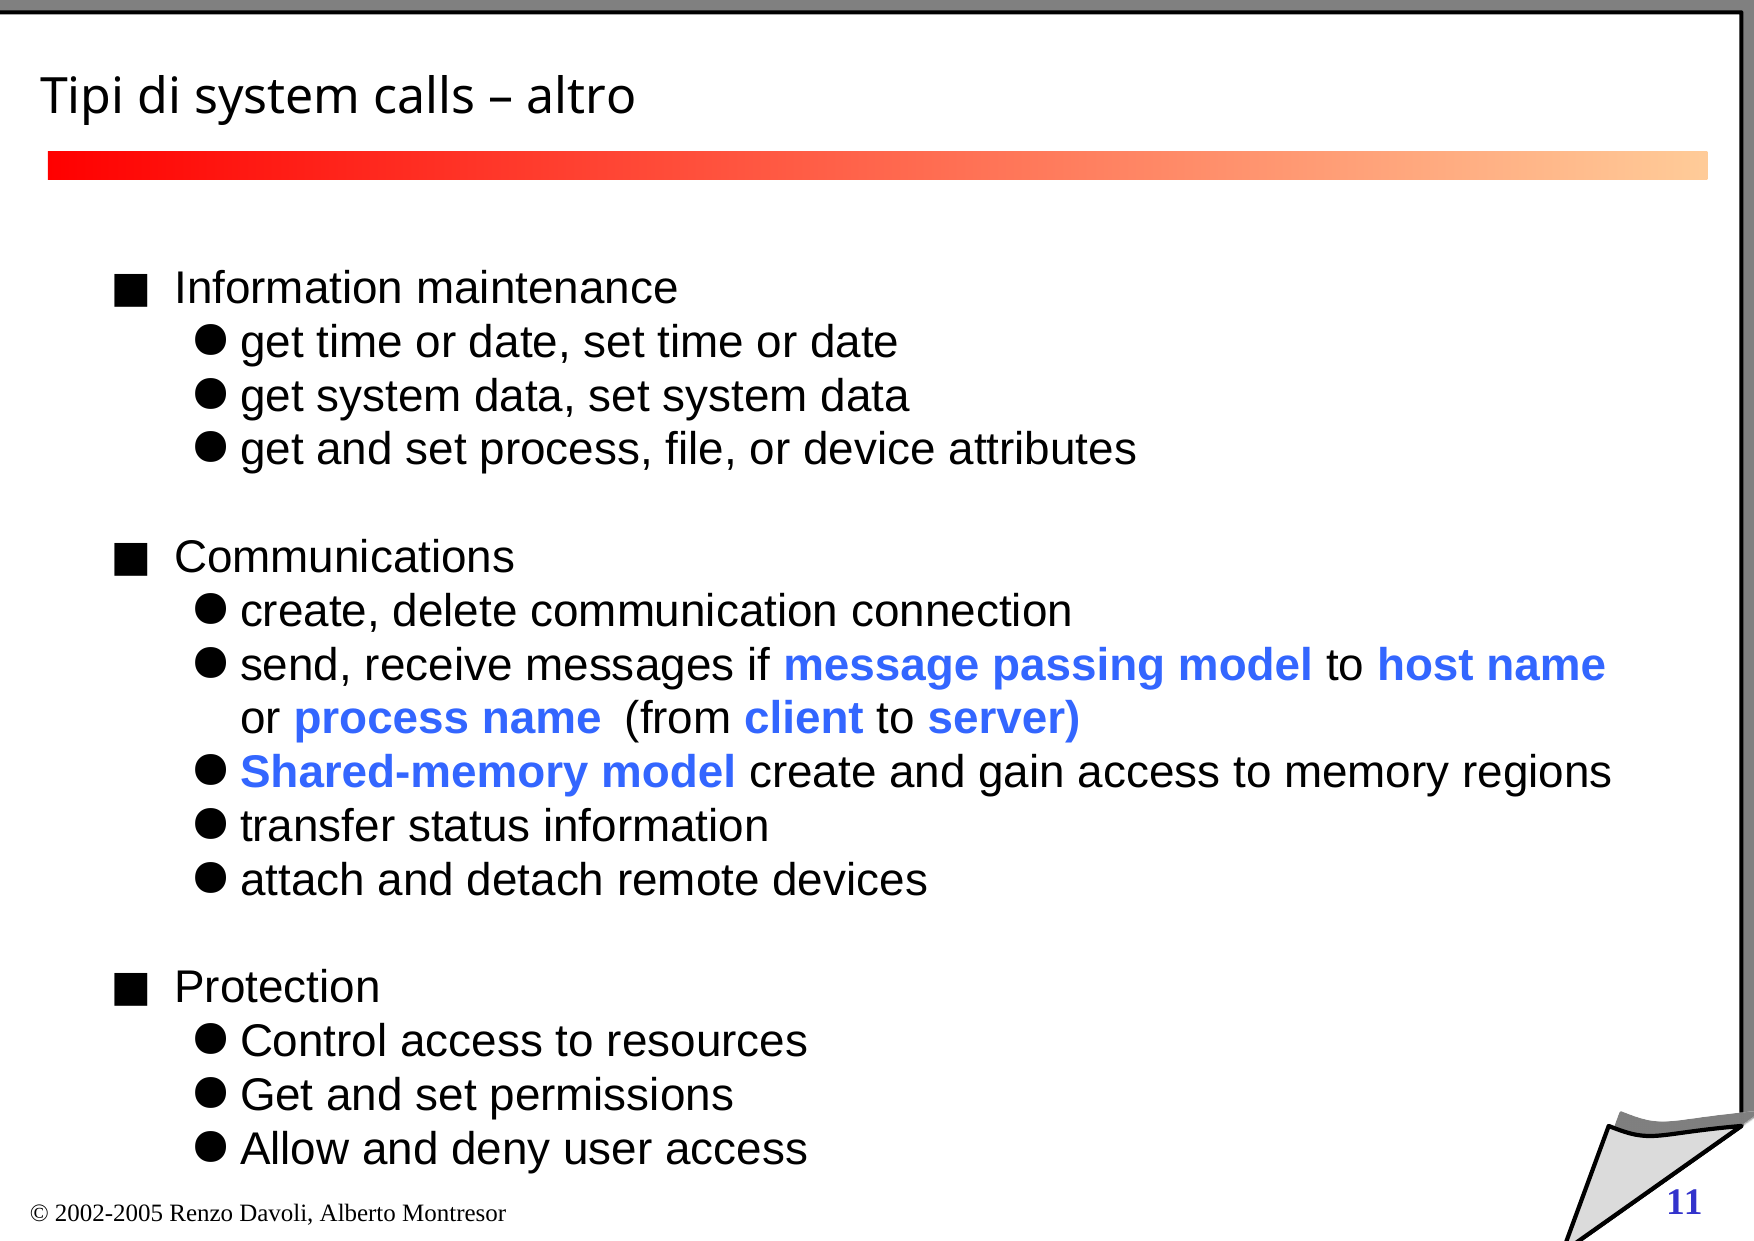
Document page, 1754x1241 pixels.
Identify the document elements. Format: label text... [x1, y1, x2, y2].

title Tipi di system calls – altro [40, 49, 1714, 144]
text_box n Information maintenance l get time or date, set time or date l get system data, set system data l get and set process, file, or device attributes n Communications l create, delete communication connection l send, receive messages if message passing model to host name or process name (from client to server) l Shared-memory model create and gain access to memory regions l transfer status information l attach and detach remote devices n Protection l Control access to resources l Get and set permissions l Allow and deny user access [118, 236, 1625, 1181]
